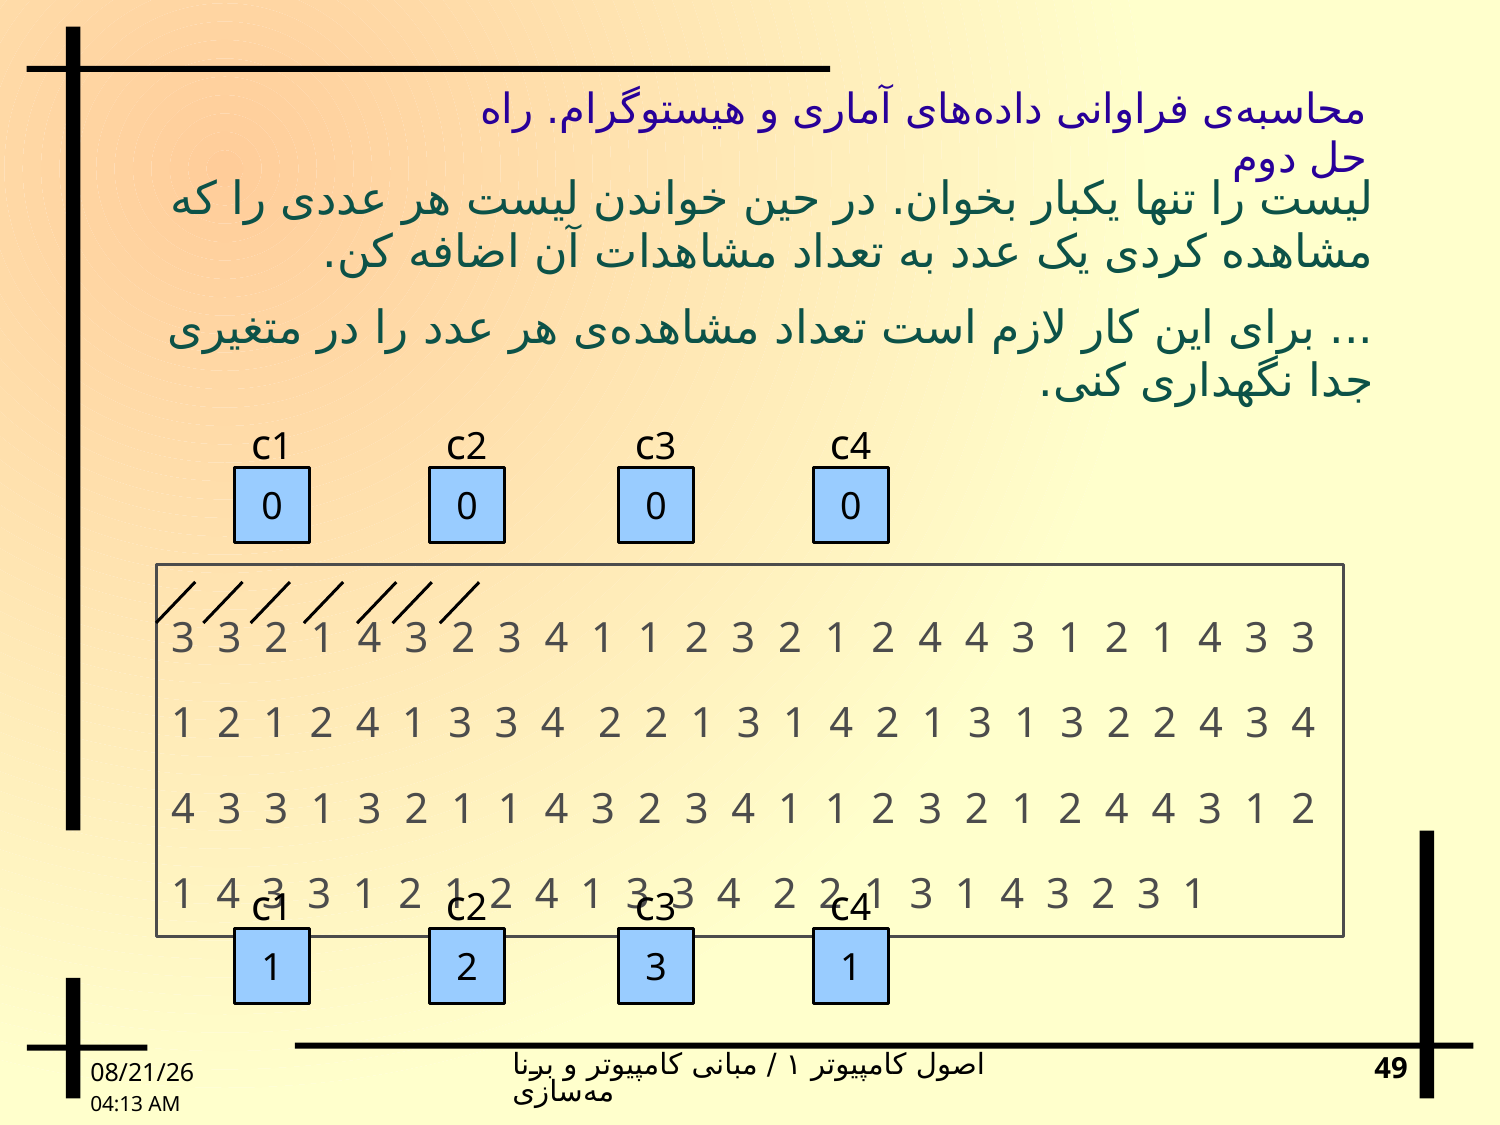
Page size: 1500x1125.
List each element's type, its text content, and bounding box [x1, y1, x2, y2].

text_box 0 [234, 473, 310, 543]
text_box 1 [813, 934, 889, 1004]
text_box 0 [813, 473, 889, 543]
text_box 0 [429, 473, 505, 543]
text_box c1 [234, 867, 310, 934]
list لیست را تنها یکبار بخوان. در حین خواندن لیست هر عددی را که مشاهده کردی یک عدد به تعداد مشاهدات آن اضافه کن. ... برای این کار لازم است تعداد مشاهده‌ی هر عدد را در متغیری جدا نگهداری کنی. [89, 172, 1428, 409]
text_box 0 [618, 473, 694, 543]
text_box c1 [234, 406, 310, 473]
text_box c4 [813, 406, 889, 473]
title محاسبه‌ی فراوانی داده‌های آماری و هیستوگرام. راه حل دوم [450, 73, 1368, 172]
text_box c3 [618, 867, 694, 934]
text_box c3 [618, 406, 694, 473]
text_box 3 [618, 934, 694, 1004]
text_box c4 [813, 867, 889, 934]
text_box c2 [429, 406, 505, 473]
list 3 3 2 1 4 3 2 3 4 1 1 2 3 2 1 2 4 4 3 1 2 1 4 3 3 1 2 1 2 4 1 3 3 4 2 2 1 3 1 4 2 1 3 1 3 2 2 4 3 4 4 3 3 1 3 2 1 1 4 3 2 3 4 1 1 2 3 2 1 2 4 4 3 1 2 1 4 3 3 1 2 1 2 4 1 3 3 4 2 2 1 3 1 4 3 2 3 1 [156, 564, 1344, 862]
text_box 2 [429, 934, 505, 1004]
text_box c2 [429, 867, 505, 934]
text_box 1 [234, 934, 310, 1004]
